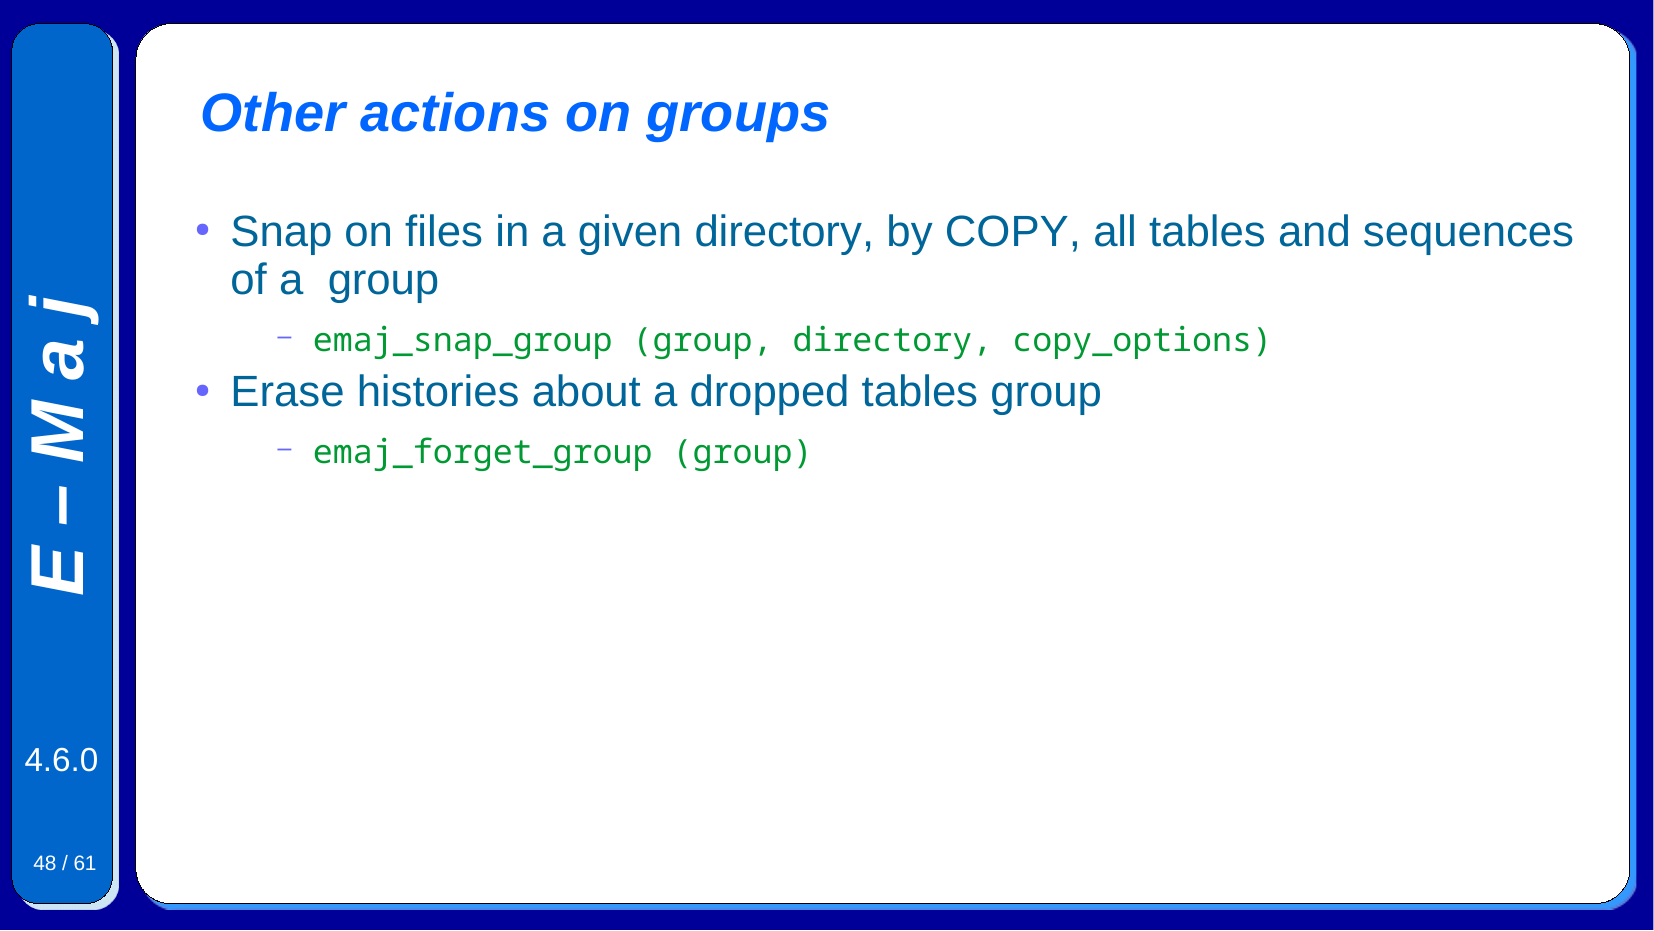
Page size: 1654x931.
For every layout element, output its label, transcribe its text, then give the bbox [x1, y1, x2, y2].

list Snap on files in a given directory, by COPY, all tables and sequences of a group emaj_snap_group (group, directory, copy_options) Erase histories about a dropped tables group emaj_forget_group (group) [177, 206, 1587, 922]
title Other actions on groups [200, 34, 1575, 191]
